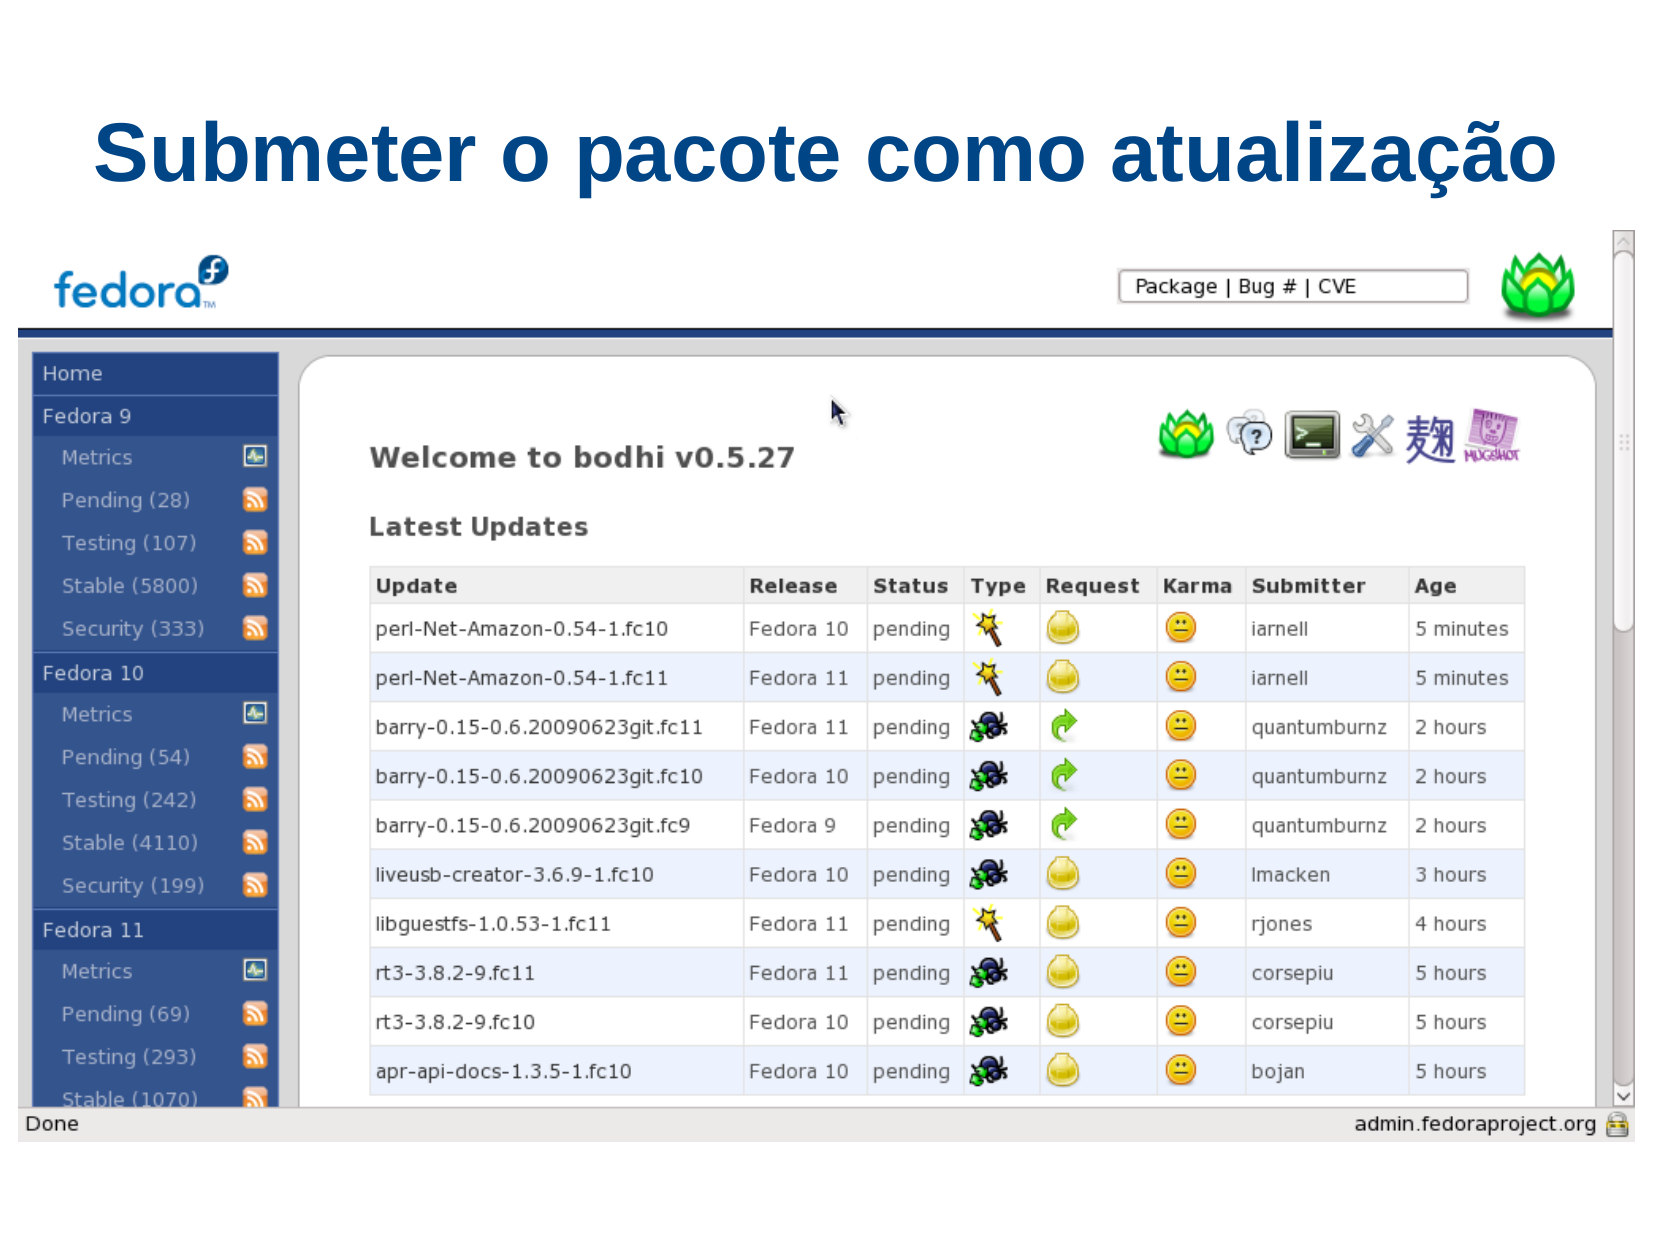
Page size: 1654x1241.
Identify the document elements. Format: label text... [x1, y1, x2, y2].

picture [18, 230, 1635, 1142]
title Submeter o pacote como atualização [82, 56, 1571, 230]
